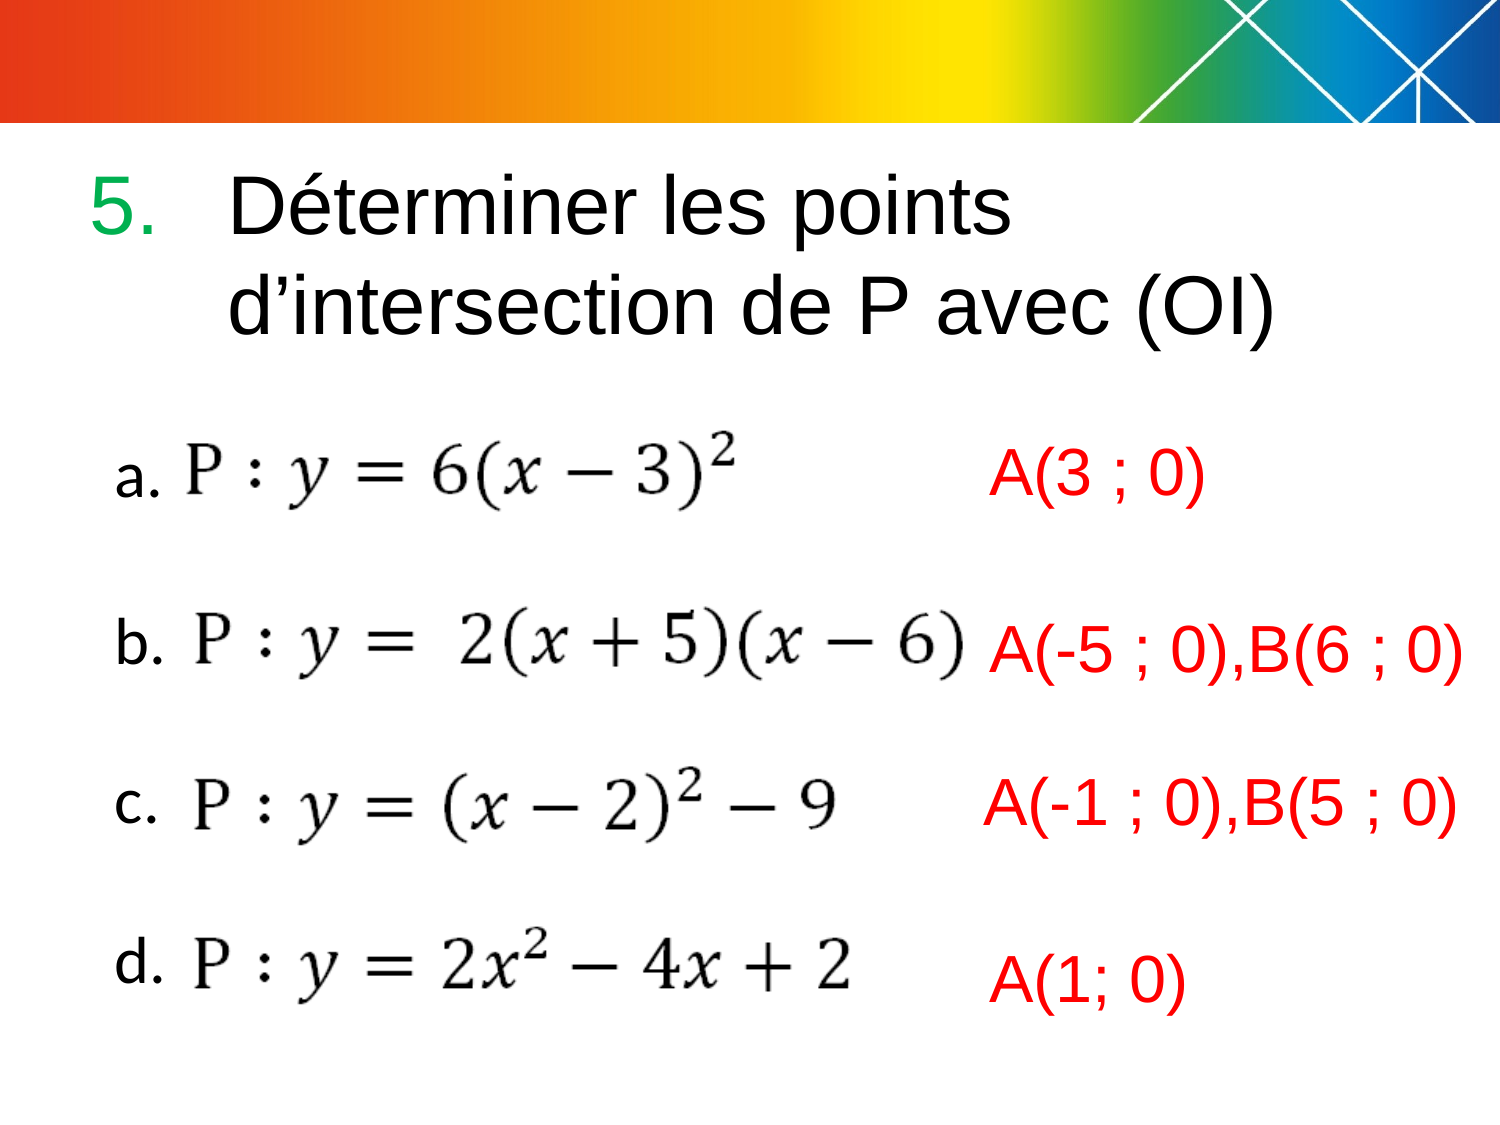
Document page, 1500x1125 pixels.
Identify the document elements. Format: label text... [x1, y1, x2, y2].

picture [171, 751, 864, 858]
text_box A(3 ; 0) [974, 420, 1294, 517]
picture [171, 916, 875, 1017]
text_box a. b. c. d. [100, 423, 656, 1085]
picture [171, 420, 750, 518]
picture [183, 591, 977, 689]
picture [1340, 0, 1500, 123]
text_box A(-5 ; 0),B(6 ; 0) [974, 597, 1500, 694]
text_box A(-1 ; 0),B(5 ; 0) [968, 751, 1483, 847]
picture [0, 0, 1359, 123]
text_box Déterminer les points d’intersection de P avec (OI) [75, 164, 1500, 339]
text_box A(1; 0) [974, 928, 1306, 1025]
